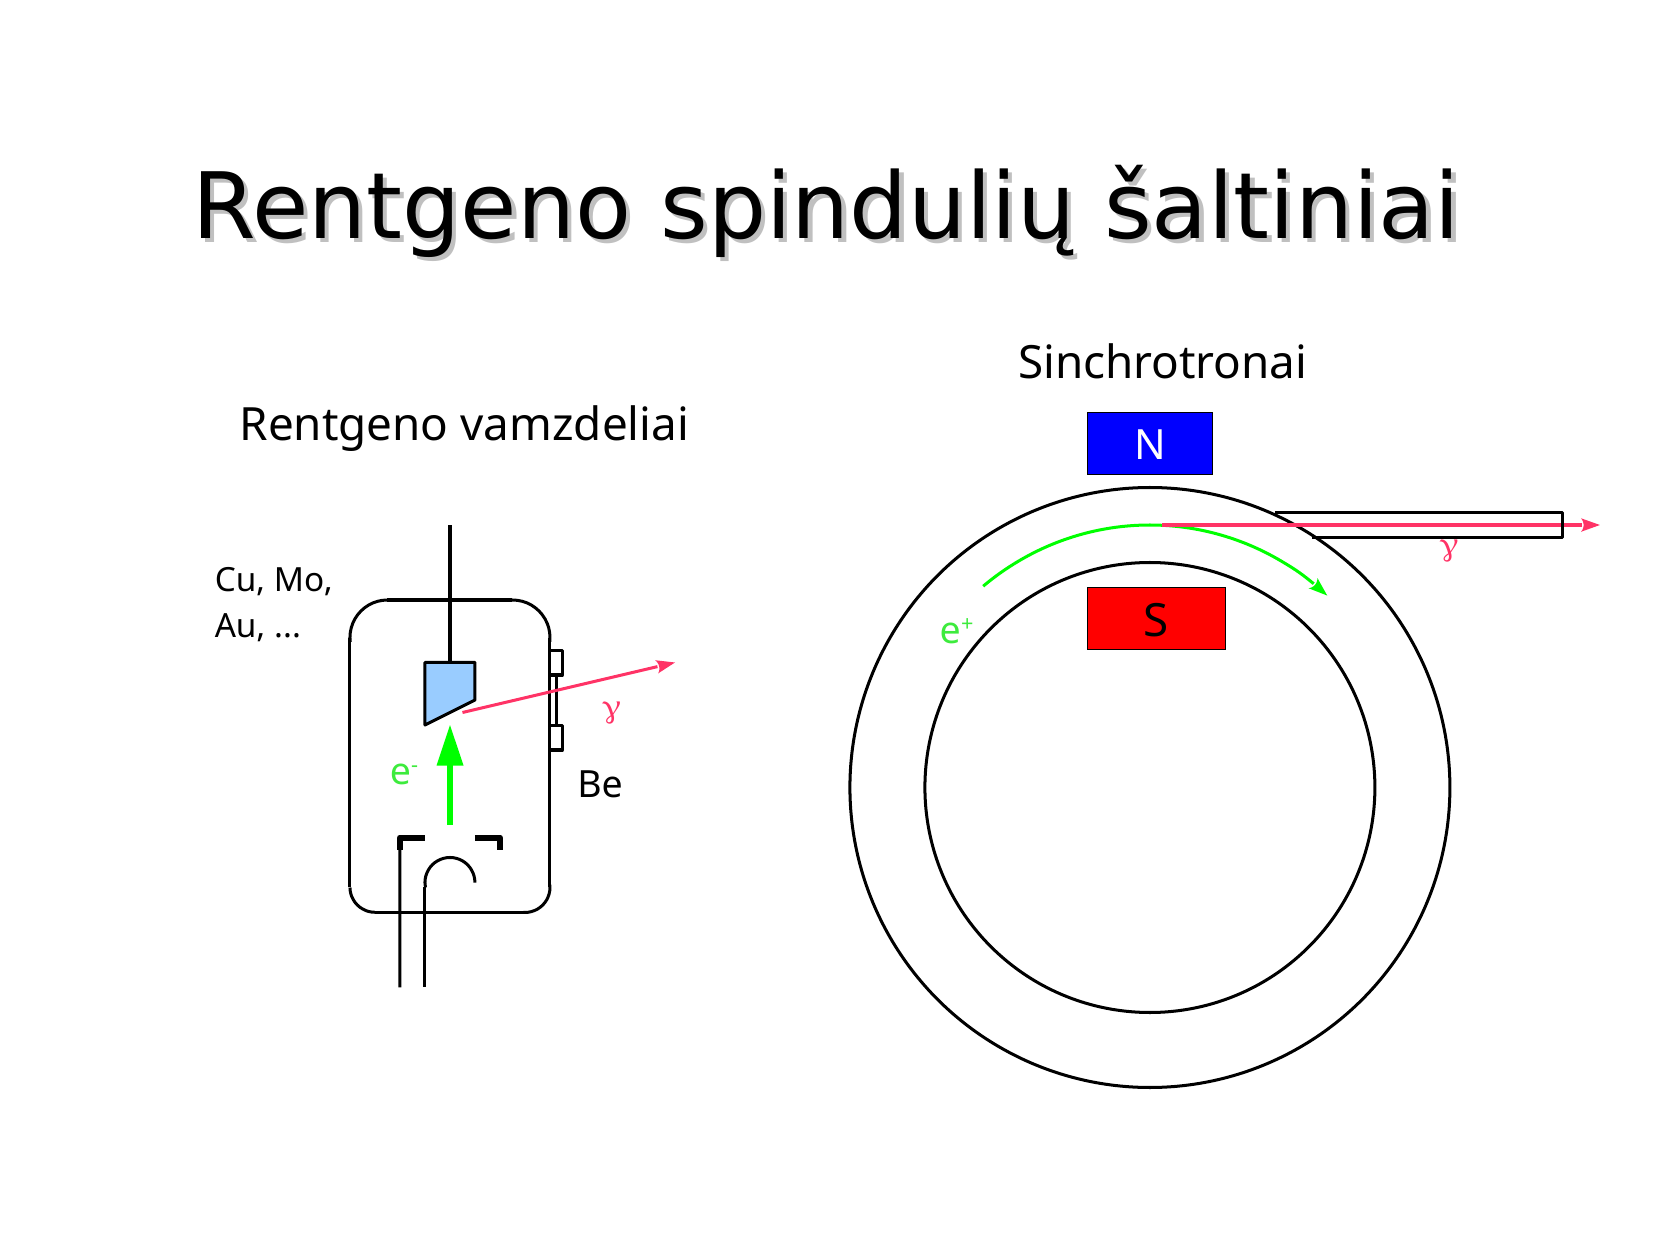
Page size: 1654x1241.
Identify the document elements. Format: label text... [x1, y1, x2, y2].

text_box Be [562, 750, 676, 815]
text_box  [1425, 539, 1501, 581]
text_box Cu, Mo, Au, ... [199, 548, 438, 653]
title Rentgeno spindulių šaltiniai [121, 102, 1534, 311]
text_box e+ [924, 595, 1000, 661]
text_box S [1087, 587, 1226, 650]
text_box  [1425, 525, 1501, 536]
text_box Rentgeno vamzdeliai [225, 384, 725, 461]
text_box [424, 662, 475, 725]
text_box N [1087, 412, 1213, 475]
text_box  [587, 687, 638, 744]
text_box e- [375, 737, 438, 803]
text_box Sinchrotronai [1003, 321, 1340, 398]
